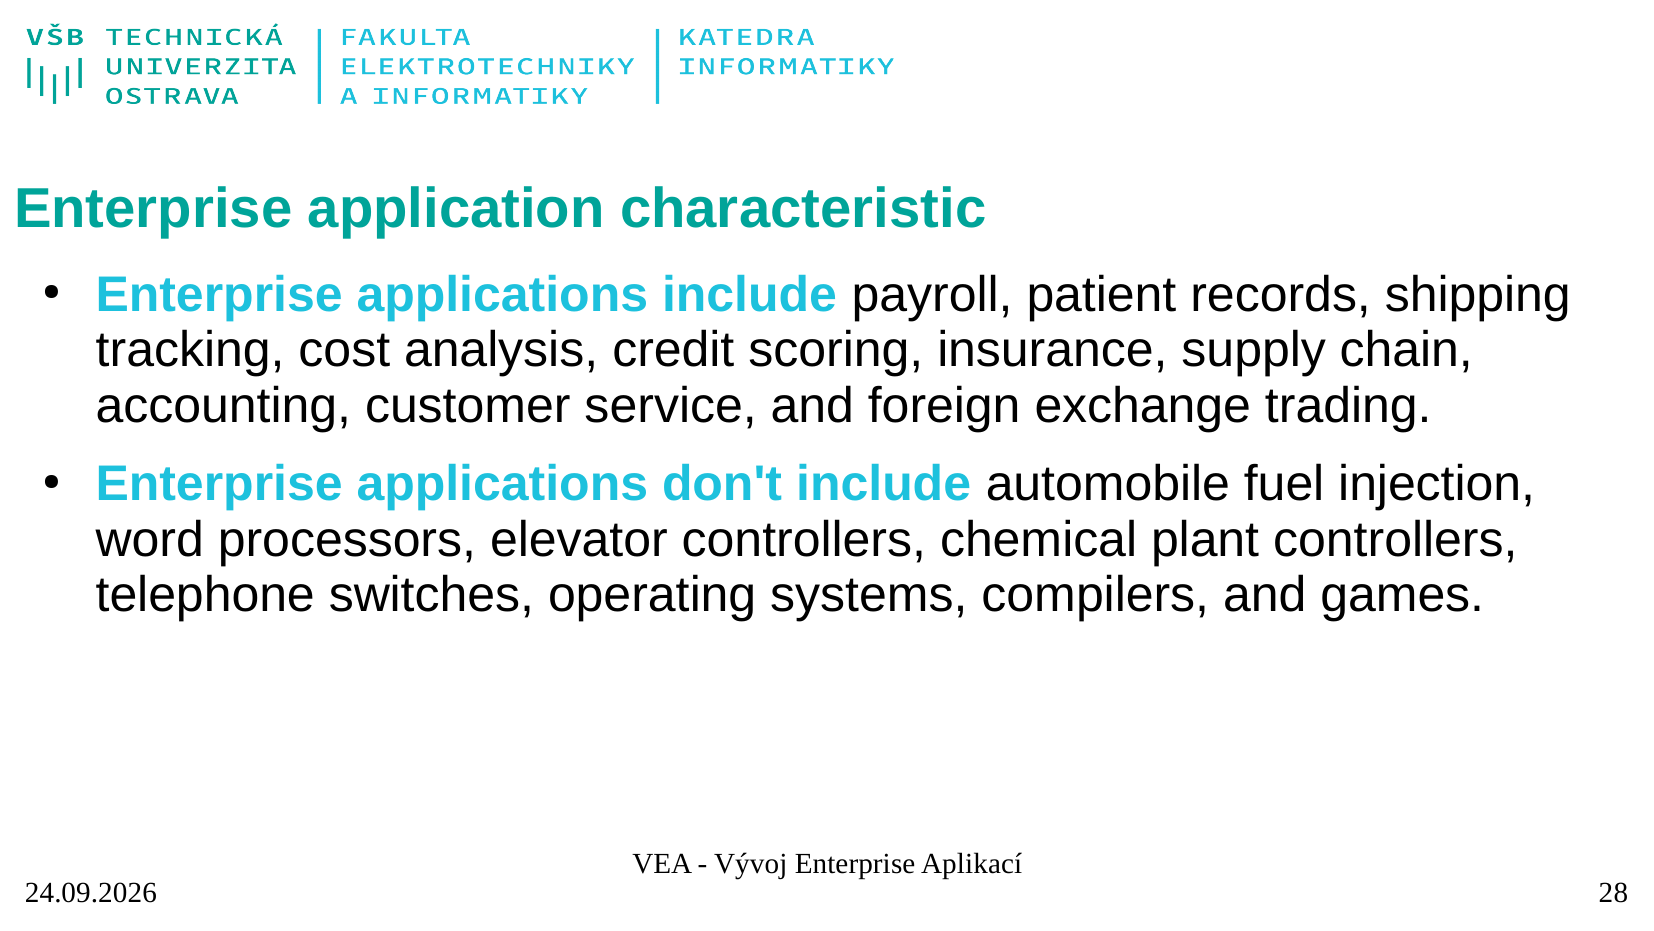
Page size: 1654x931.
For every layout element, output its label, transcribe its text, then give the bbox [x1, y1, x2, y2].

list Enterprise applications include payroll, patient records, shipping tracking, cost analysis, credit scoring, insurance, supply chain, accounting, customer service, and foreign exchange trading. Enterprise applications don't include automobile fuel injection, word processors, elevator controllers, chemical plant controllers, telephone switches, operating systems, compilers, and games. [24, 265, 1629, 860]
title Enterprise application characteristic [14, 124, 1619, 240]
picture [26, 23, 894, 104]
